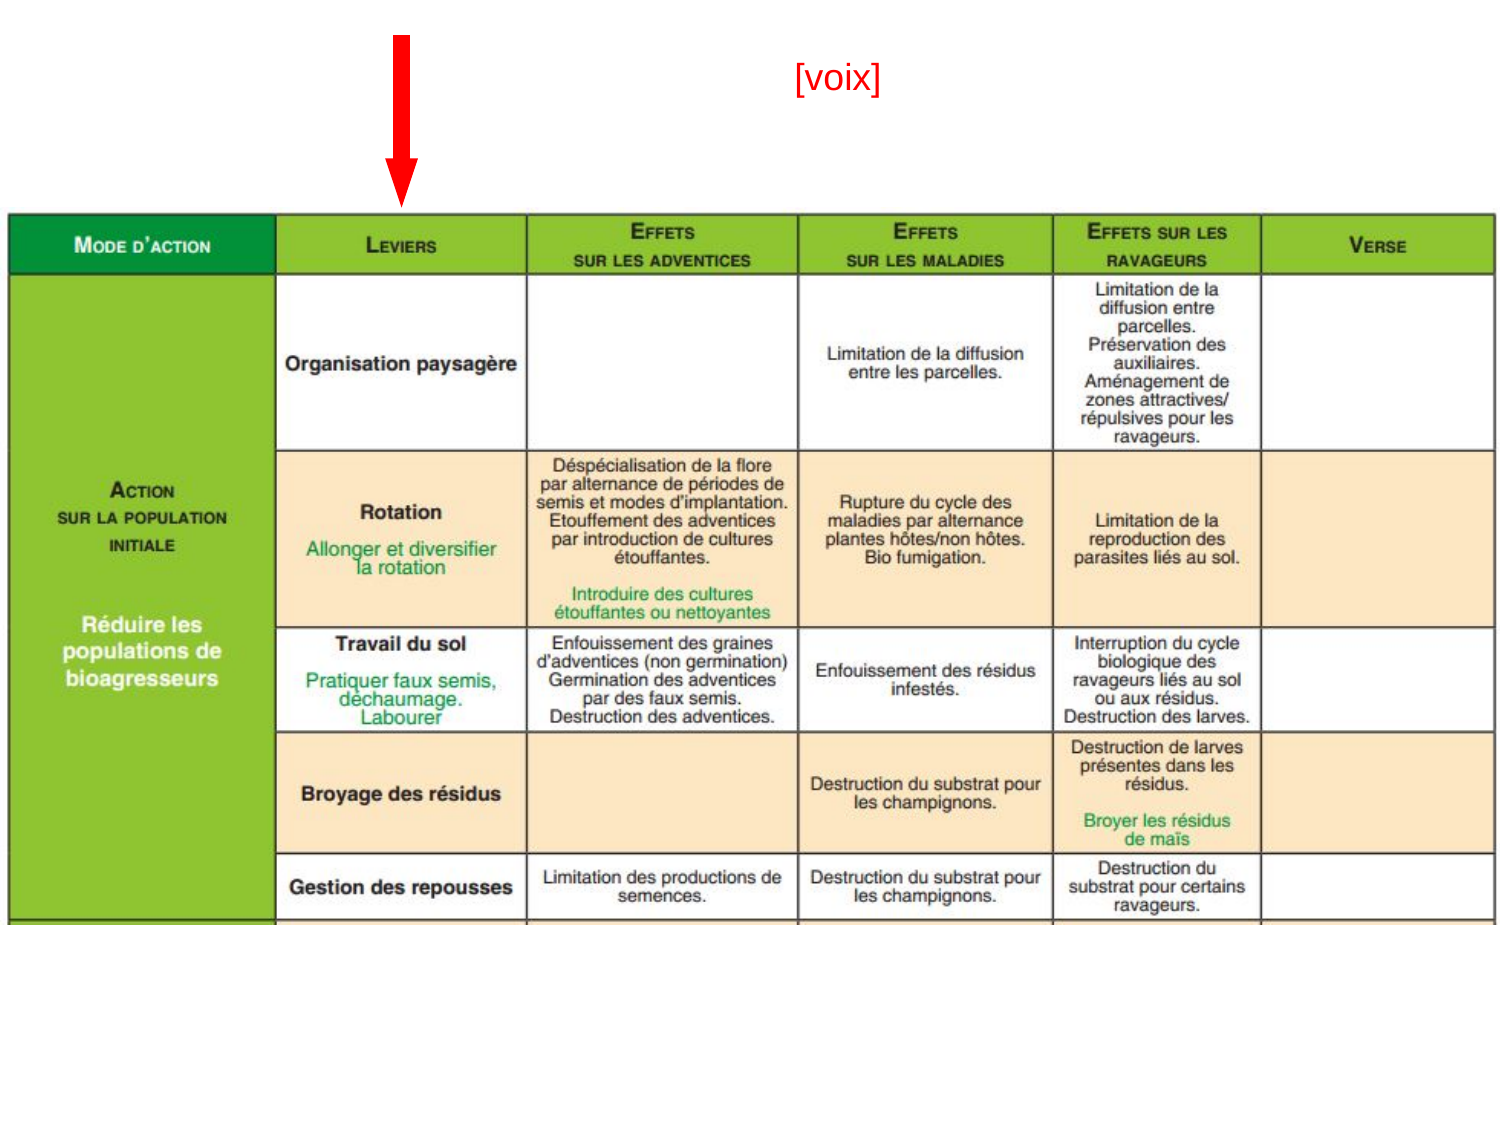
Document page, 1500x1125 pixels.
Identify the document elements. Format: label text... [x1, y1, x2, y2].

text_box [voix] [779, 49, 901, 107]
picture [0, 207, 1500, 925]
